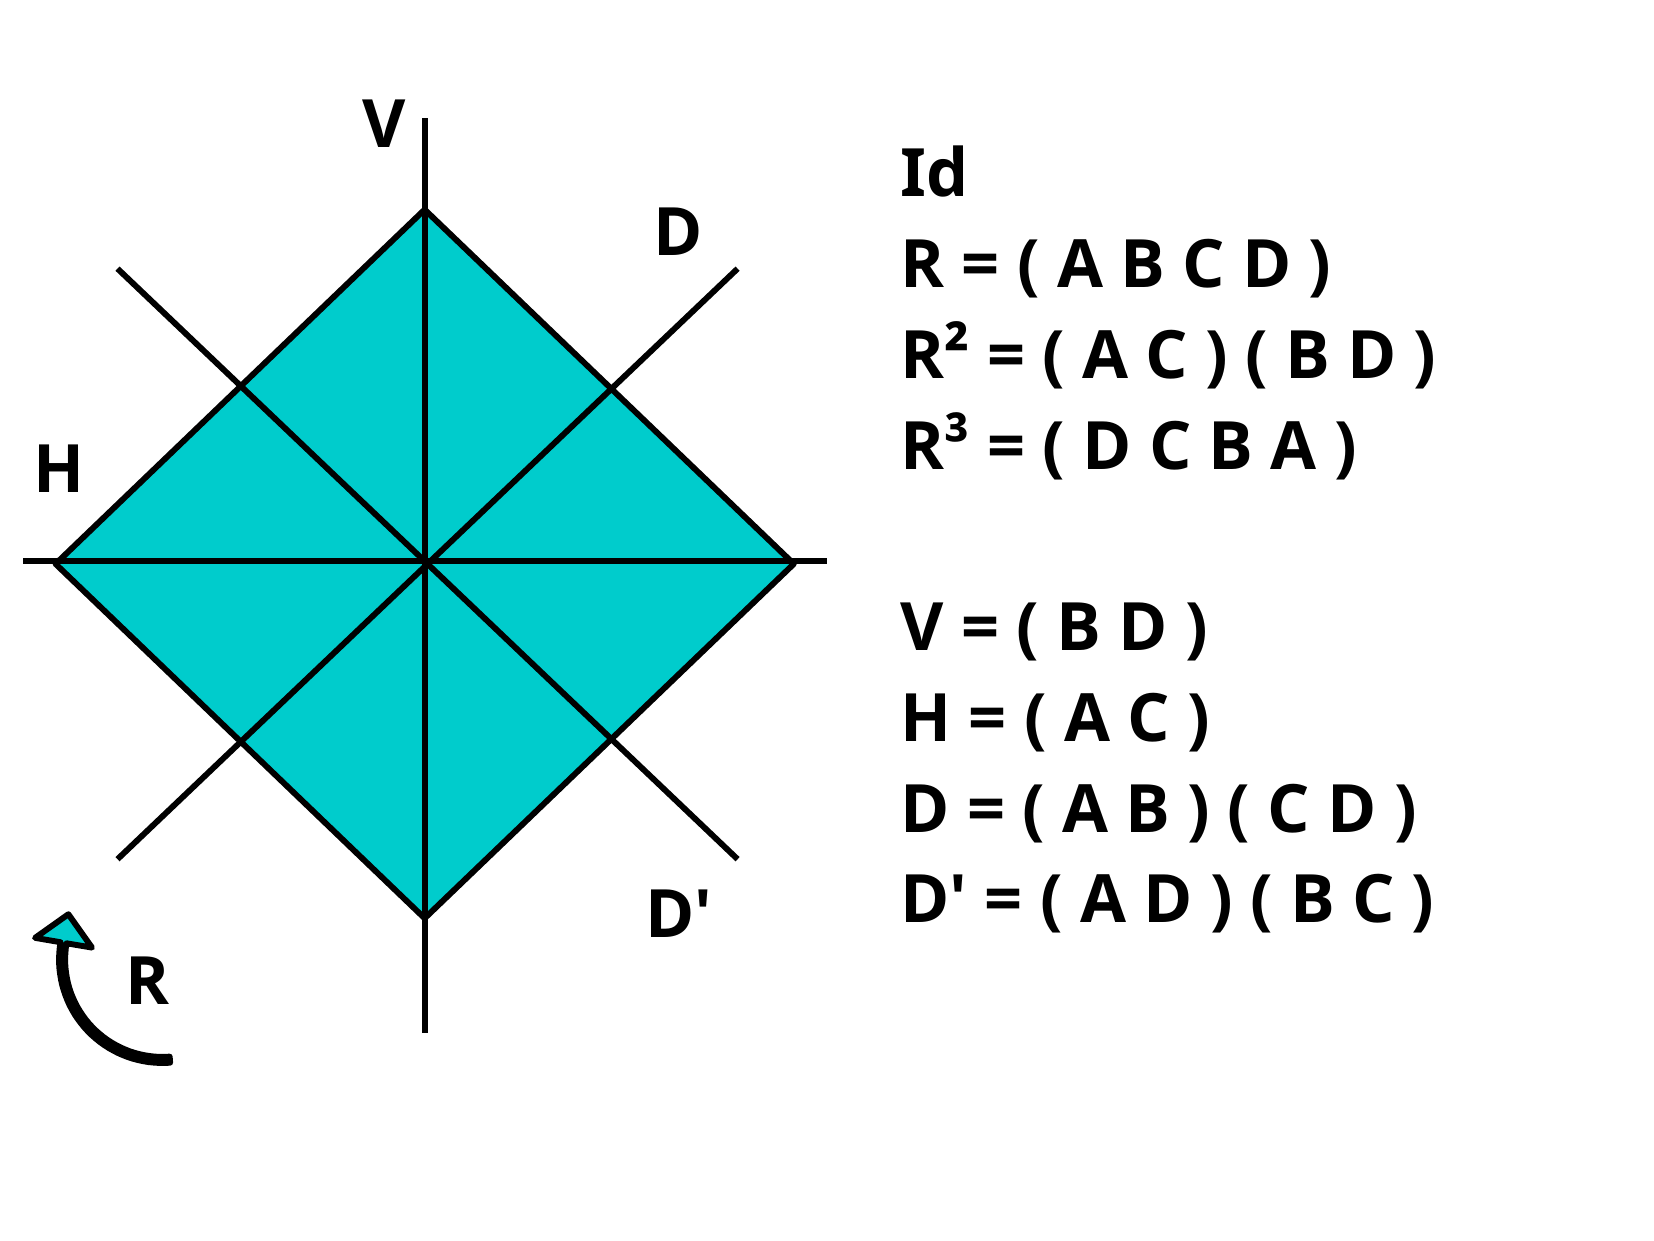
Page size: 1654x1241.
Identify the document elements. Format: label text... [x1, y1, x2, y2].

text_box H [0, 413, 119, 522]
text_box [428, 212, 609, 558]
text_box Id R = ( A B C D ) R² = ( A C ) ( B D ) R³ = ( D C B A ) V = ( B D ) H = ( A C ) D = ( A B ) ( C D ) D' = ( A D ) ( B C ) [885, 118, 1625, 971]
text_box [90, 1034, 171, 1063]
text_box [55, 564, 422, 740]
text_box R [88, 925, 207, 1034]
text_box D [619, 177, 738, 288]
text_box [243, 212, 422, 553]
text_box [243, 575, 422, 916]
text_box [428, 570, 609, 916]
text_box D' [619, 859, 738, 968]
text_box [35, 914, 88, 1032]
text_box [433, 564, 794, 737]
text_box [61, 388, 416, 558]
text_box [440, 391, 788, 558]
text_box V [324, 69, 443, 178]
